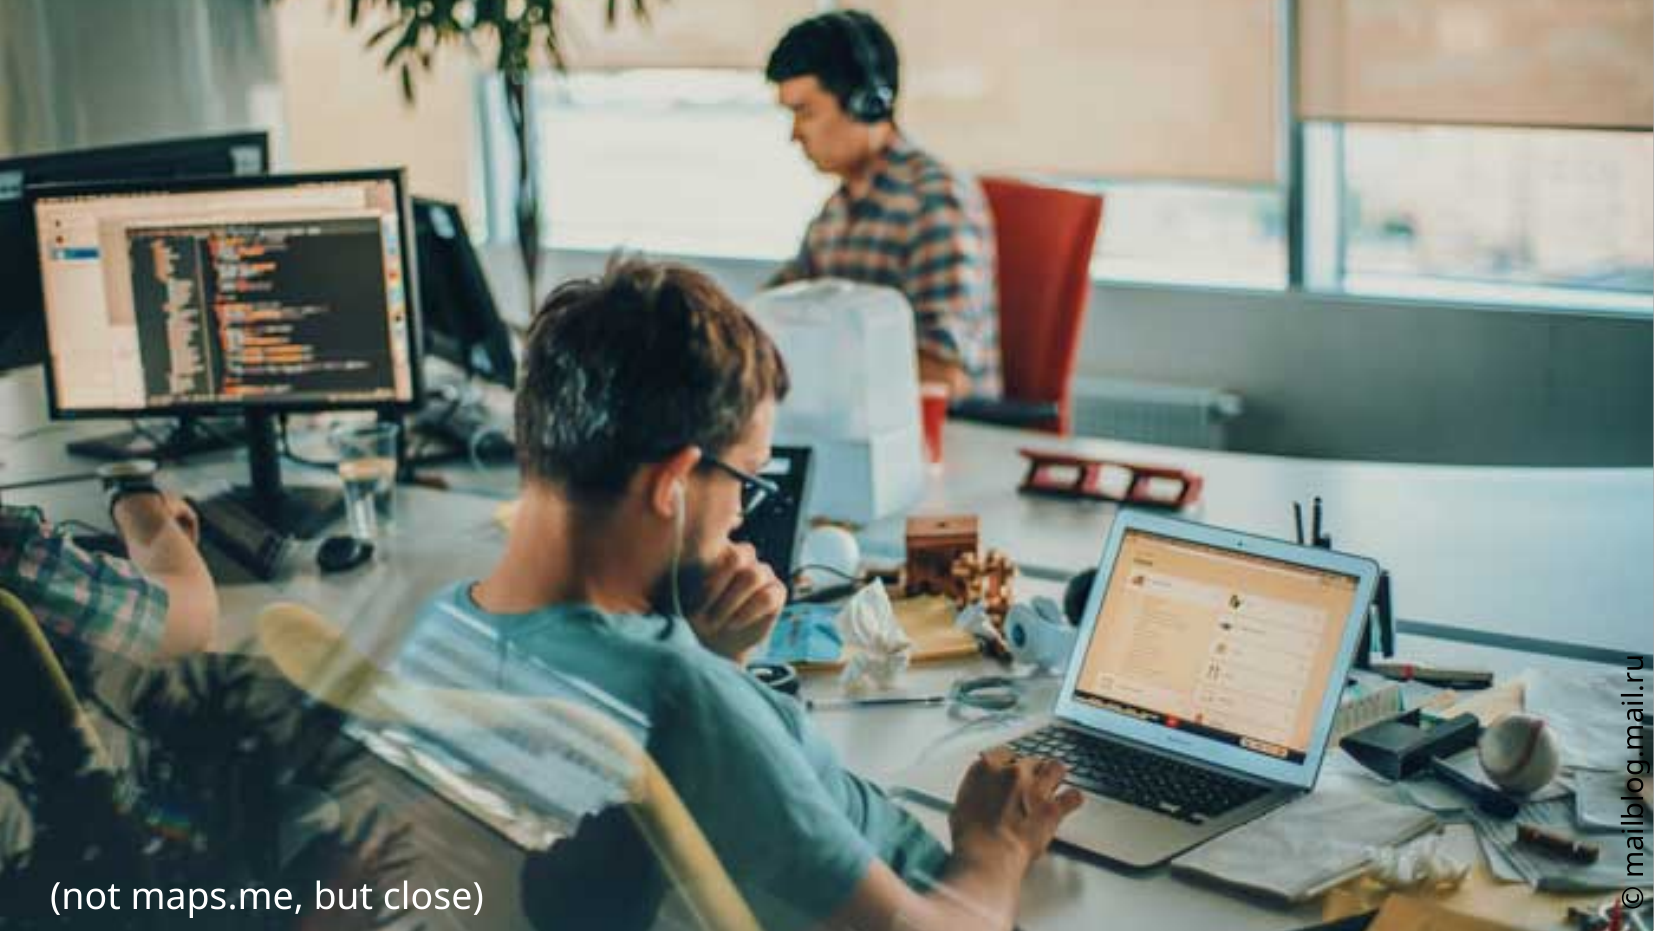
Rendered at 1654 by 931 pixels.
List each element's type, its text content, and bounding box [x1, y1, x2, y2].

picture [0, 0, 1654, 931]
text_box (not maps.me, but close) [35, 862, 519, 922]
text_box © mailblog.mail.ru [1604, 625, 1654, 926]
